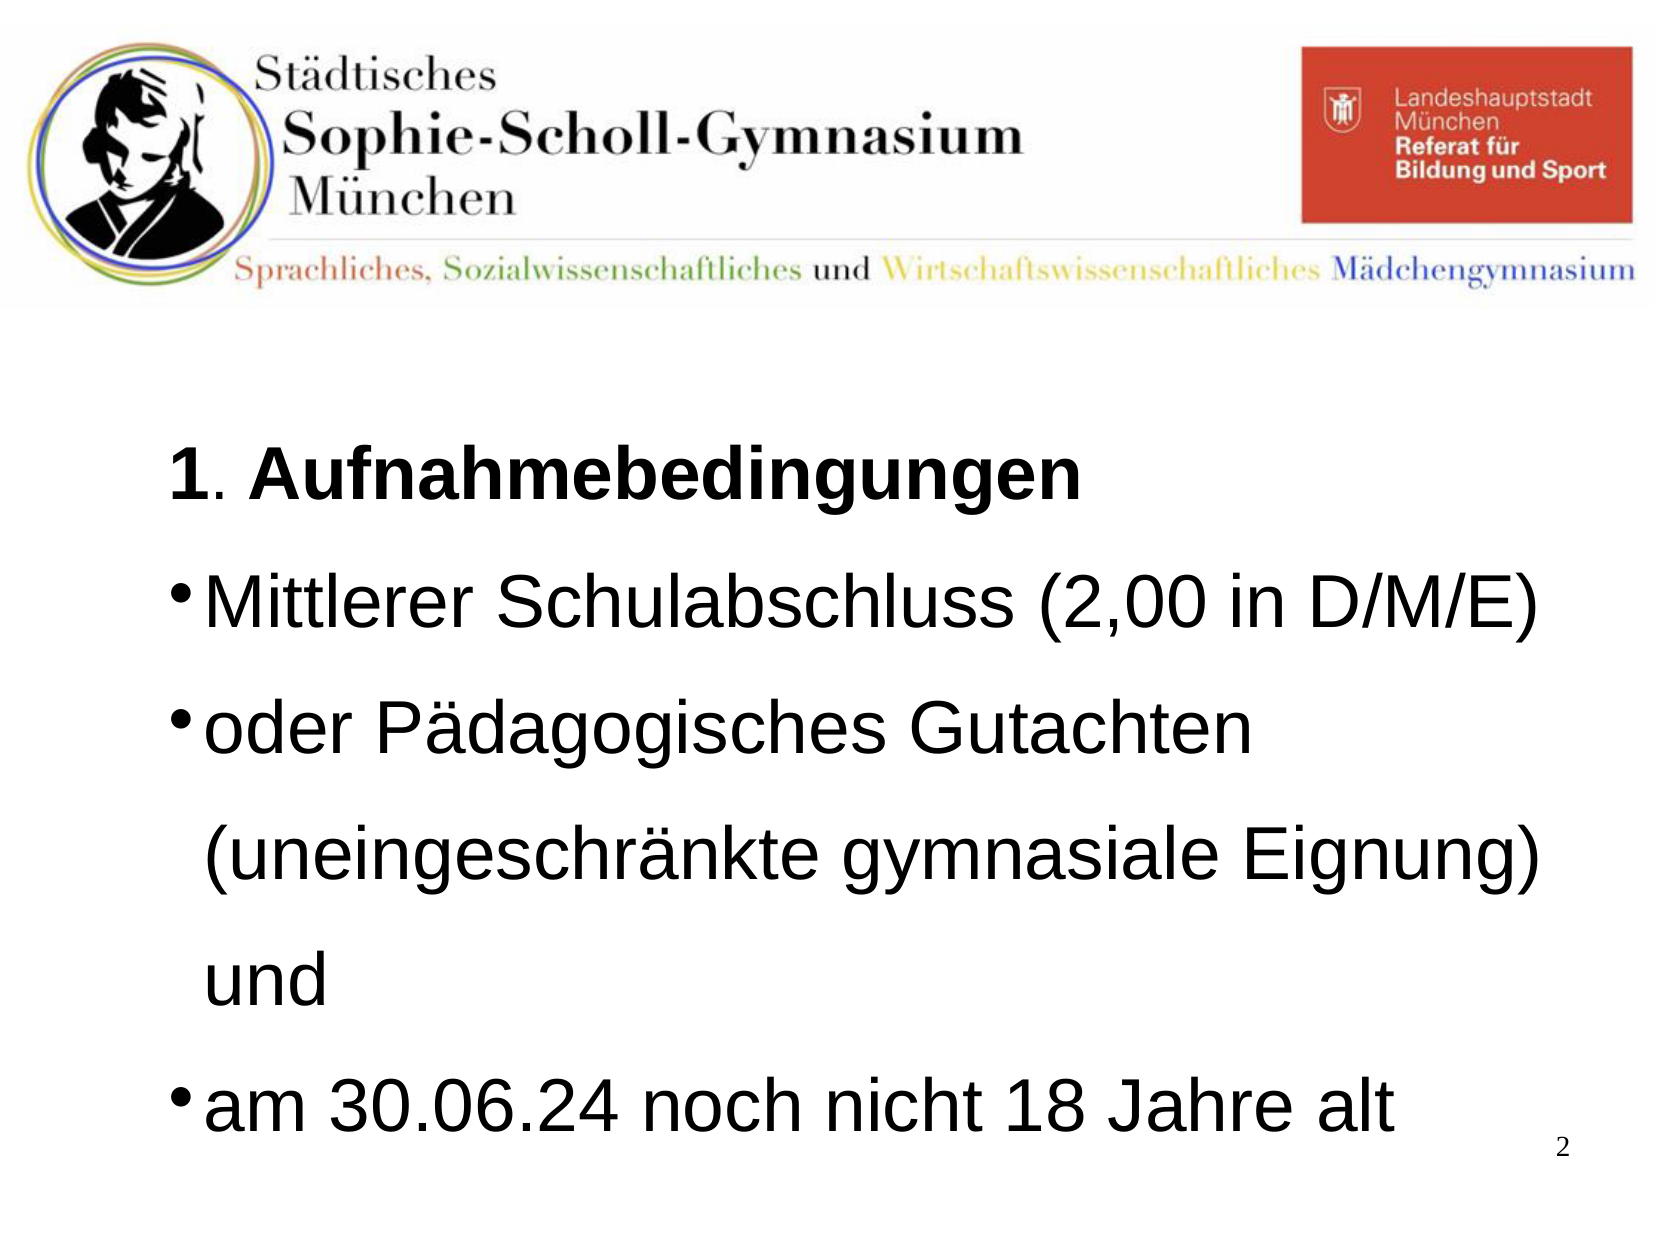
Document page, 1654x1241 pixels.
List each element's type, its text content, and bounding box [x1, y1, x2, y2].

text_box 1. Aufnahmebedingungen Mittlerer Schulabschluss (2,00 in D/M/E) oder Pädagogisches Gutachten (uneingeschränkte gymnasiale Eignung) und am 30.06.24 noch nicht 18 Jahre alt [153, 420, 1595, 931]
picture [0, 23, 1654, 309]
